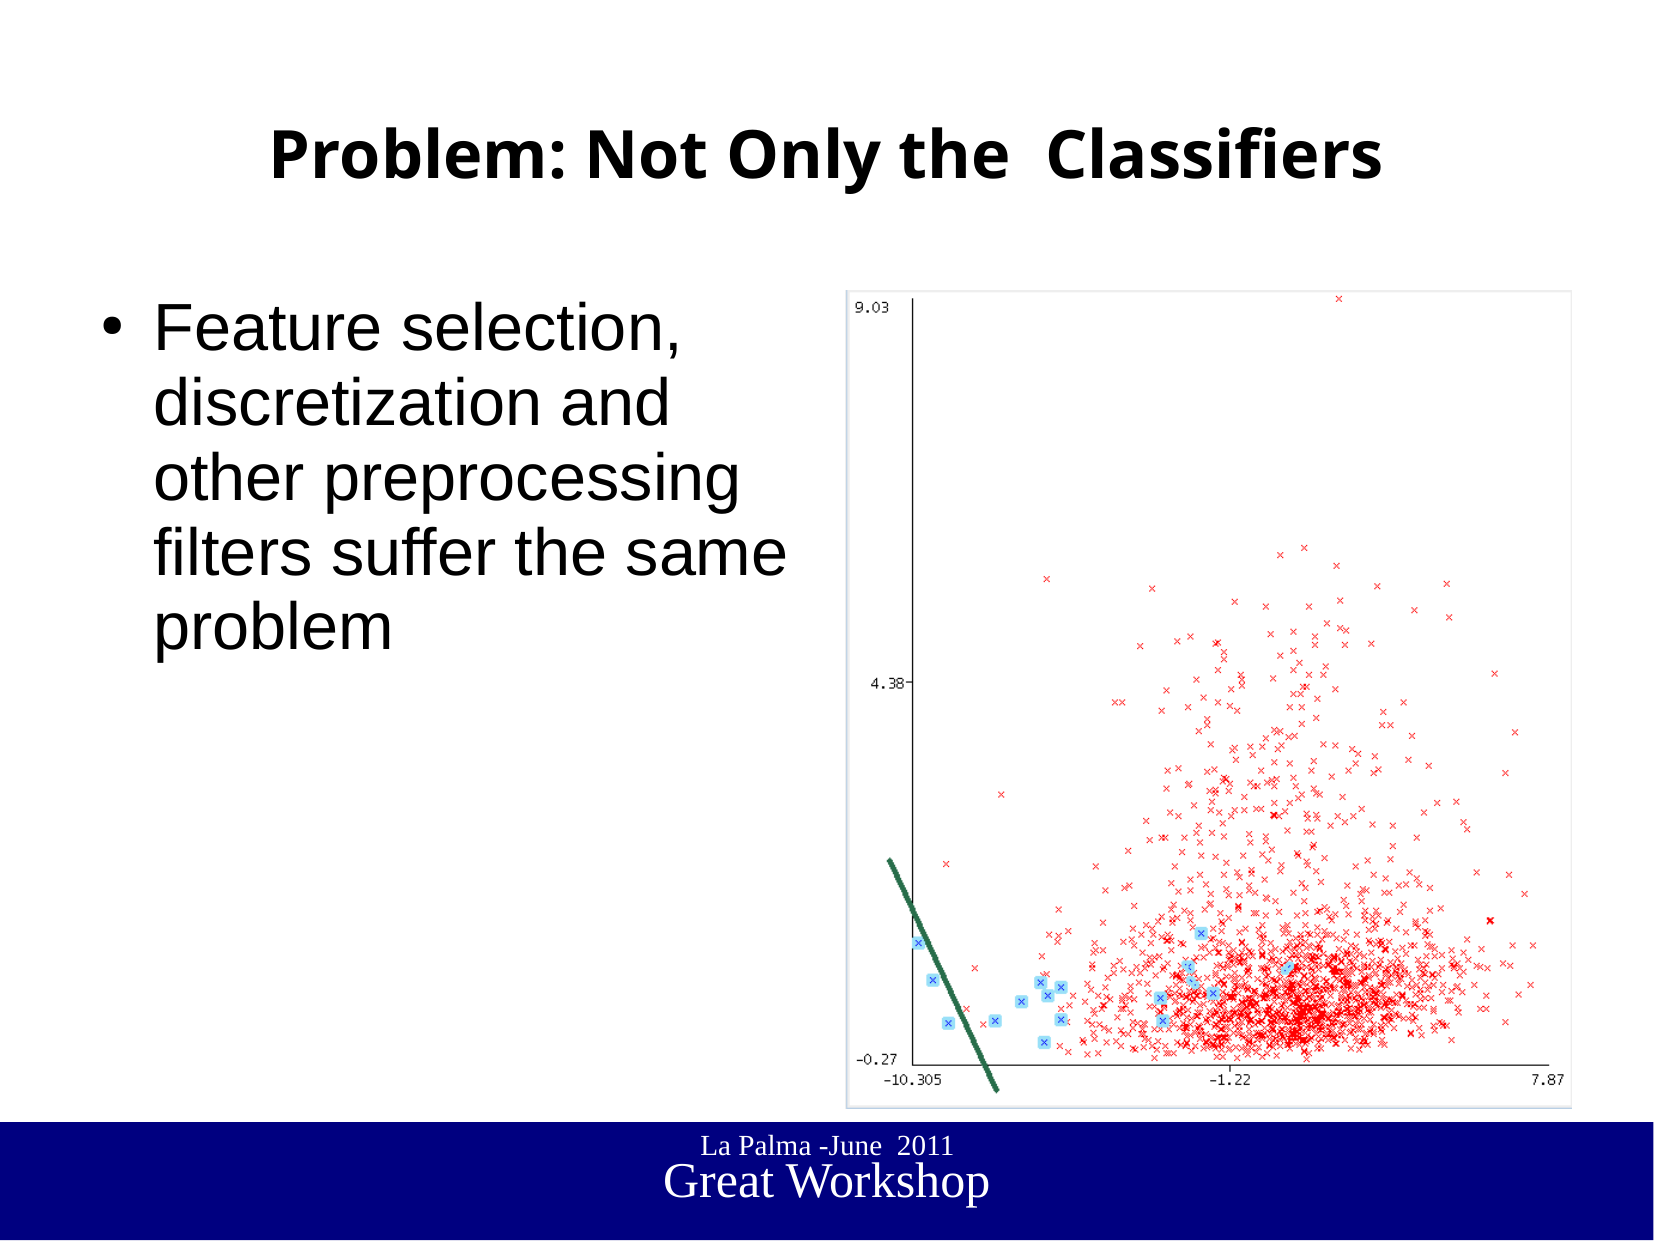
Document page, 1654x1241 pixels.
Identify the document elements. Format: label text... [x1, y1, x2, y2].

picture [845, 290, 1572, 1109]
title Problem: Not Only the Classifiers [82, 56, 1571, 250]
list Feature selection, discretization and other preprocessing filters suffer the same problem [82, 290, 809, 1094]
